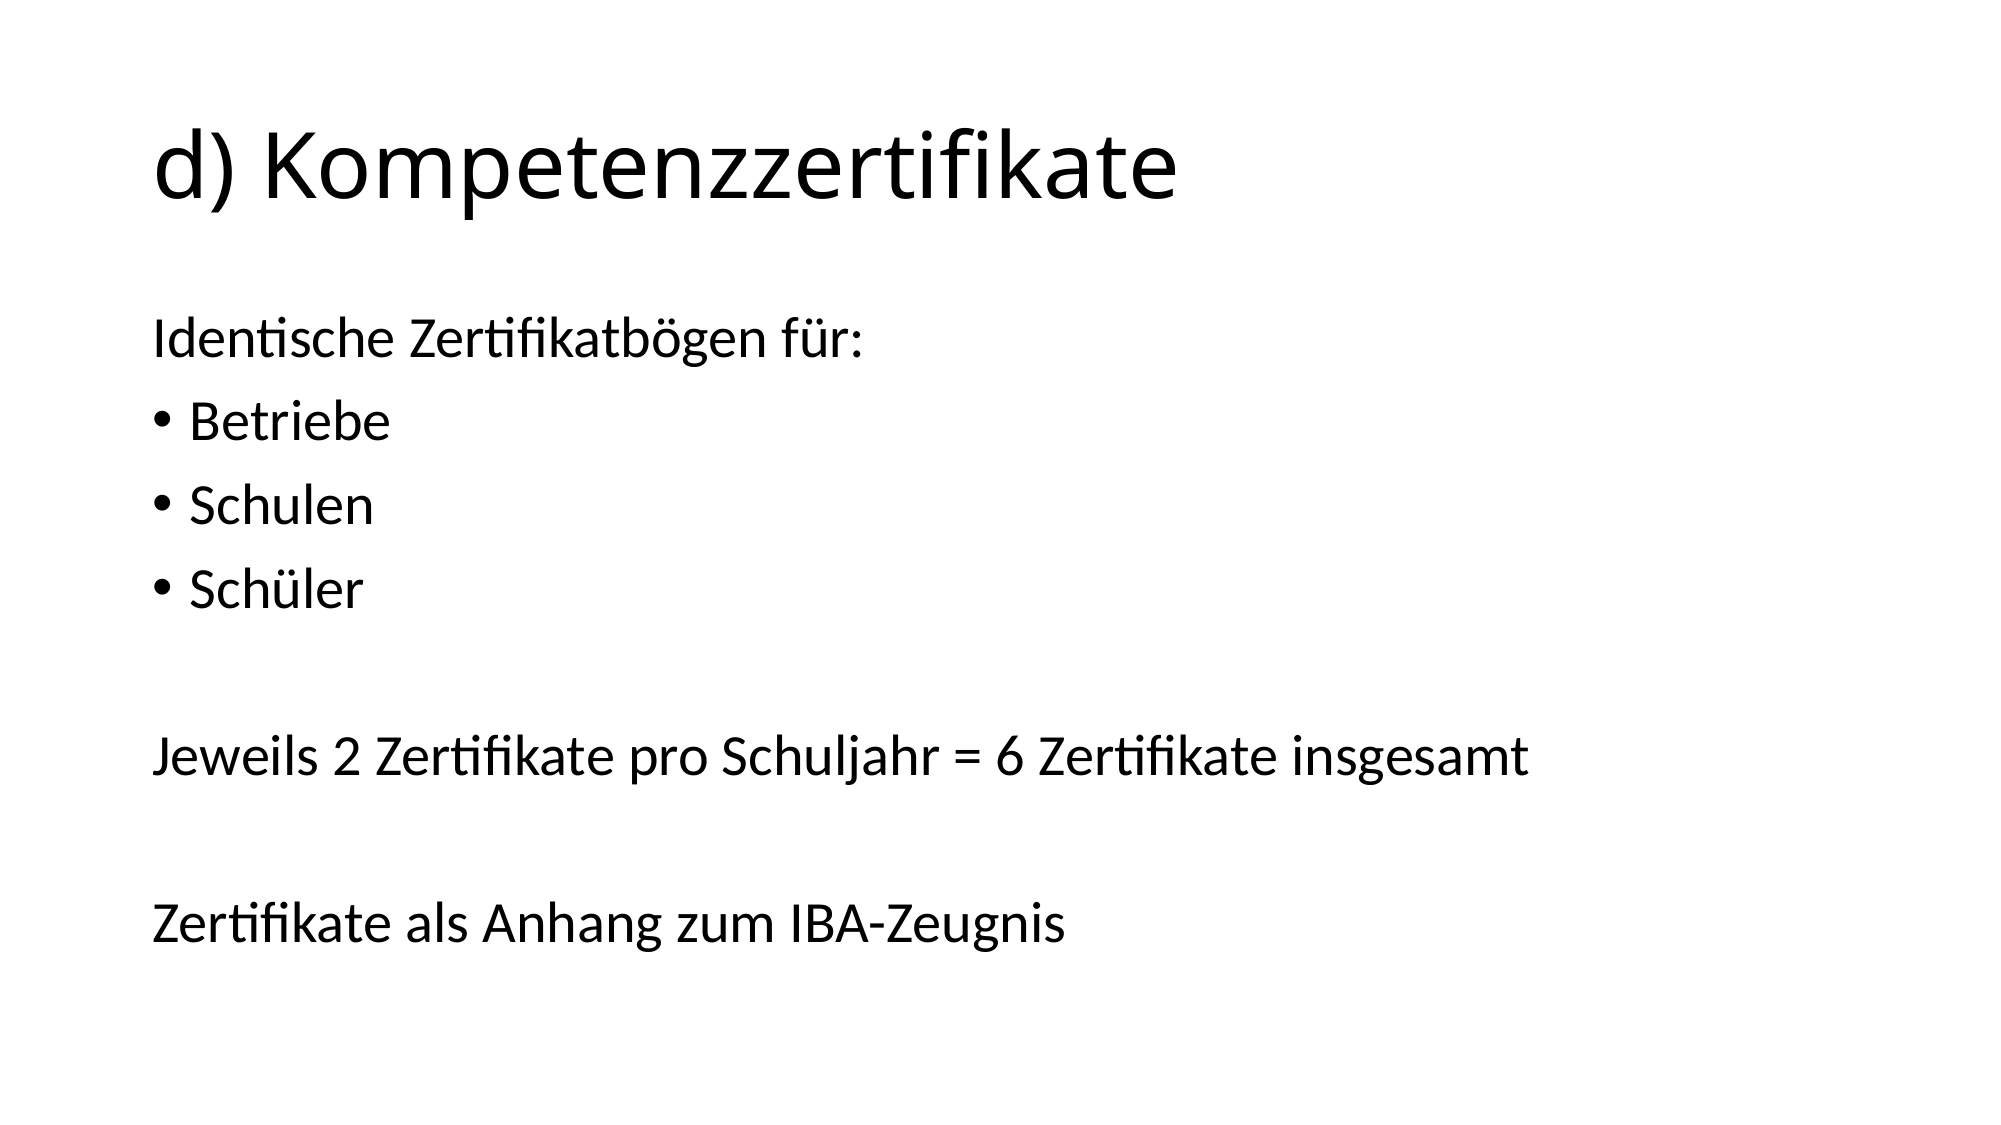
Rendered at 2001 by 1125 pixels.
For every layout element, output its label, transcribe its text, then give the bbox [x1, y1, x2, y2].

list Identische Zertifikatbögen für: Betriebe Schulen Schüler Jeweils 2 Zertifikate pro Schuljahr = 6 Zertifikate insgesamt Zertifikate als Anhang zum IBA-Zeugnis [137, 299, 1863, 1014]
title d) Kompetenzzertifikate [137, 59, 1863, 278]
